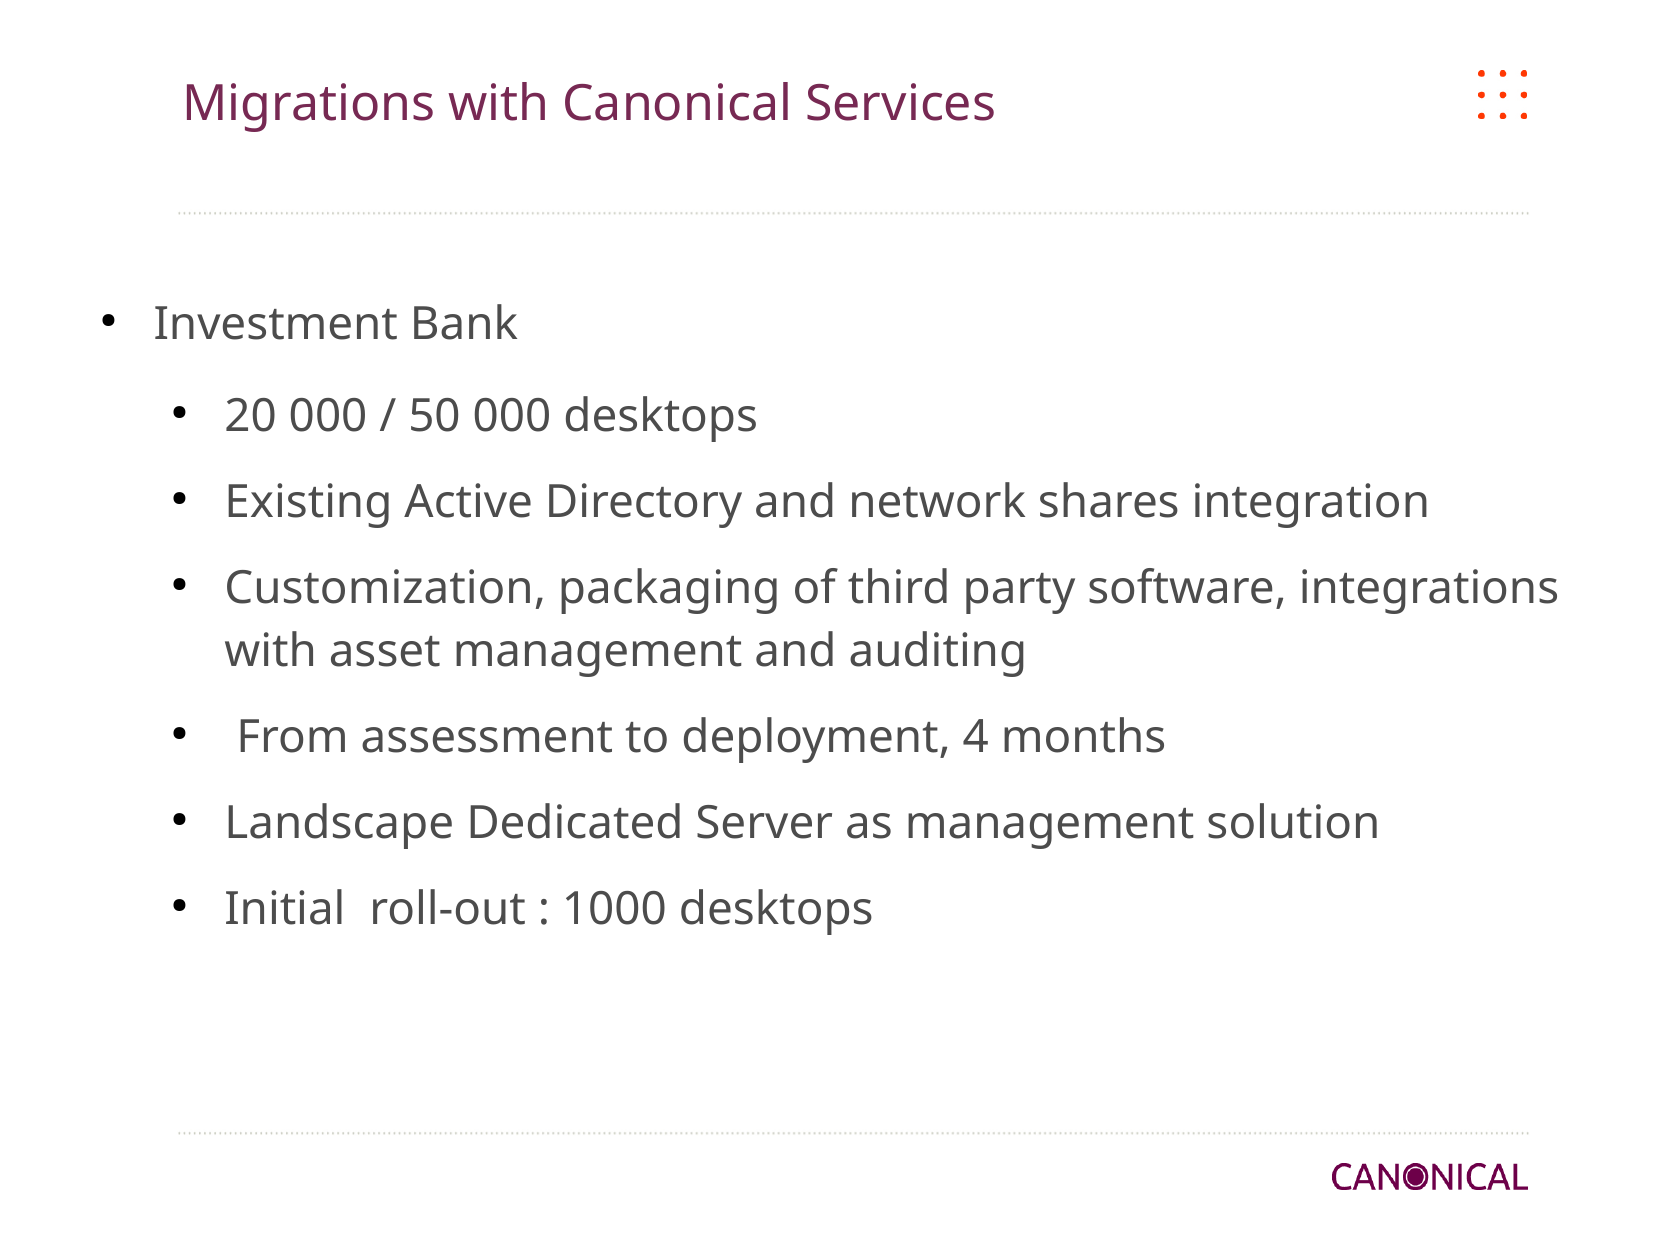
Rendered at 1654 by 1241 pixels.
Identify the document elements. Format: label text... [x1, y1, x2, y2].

picture [177, 209, 1532, 216]
text_box Migrations with Canonical Services [167, 59, 989, 130]
picture [1478, 70, 1527, 119]
picture [177, 1129, 1532, 1136]
list Investment Bank 20 000 / 50 000 desktops Existing Active Directory and network shares integration Customization, packaging of third party software, integrations with asset management and auditing From assessment to deployment, 4 months Landscape Dedicated Server as management solution Initial roll-out : 1000 desktops [82, 290, 1588, 1094]
picture [1332, 1163, 1528, 1190]
